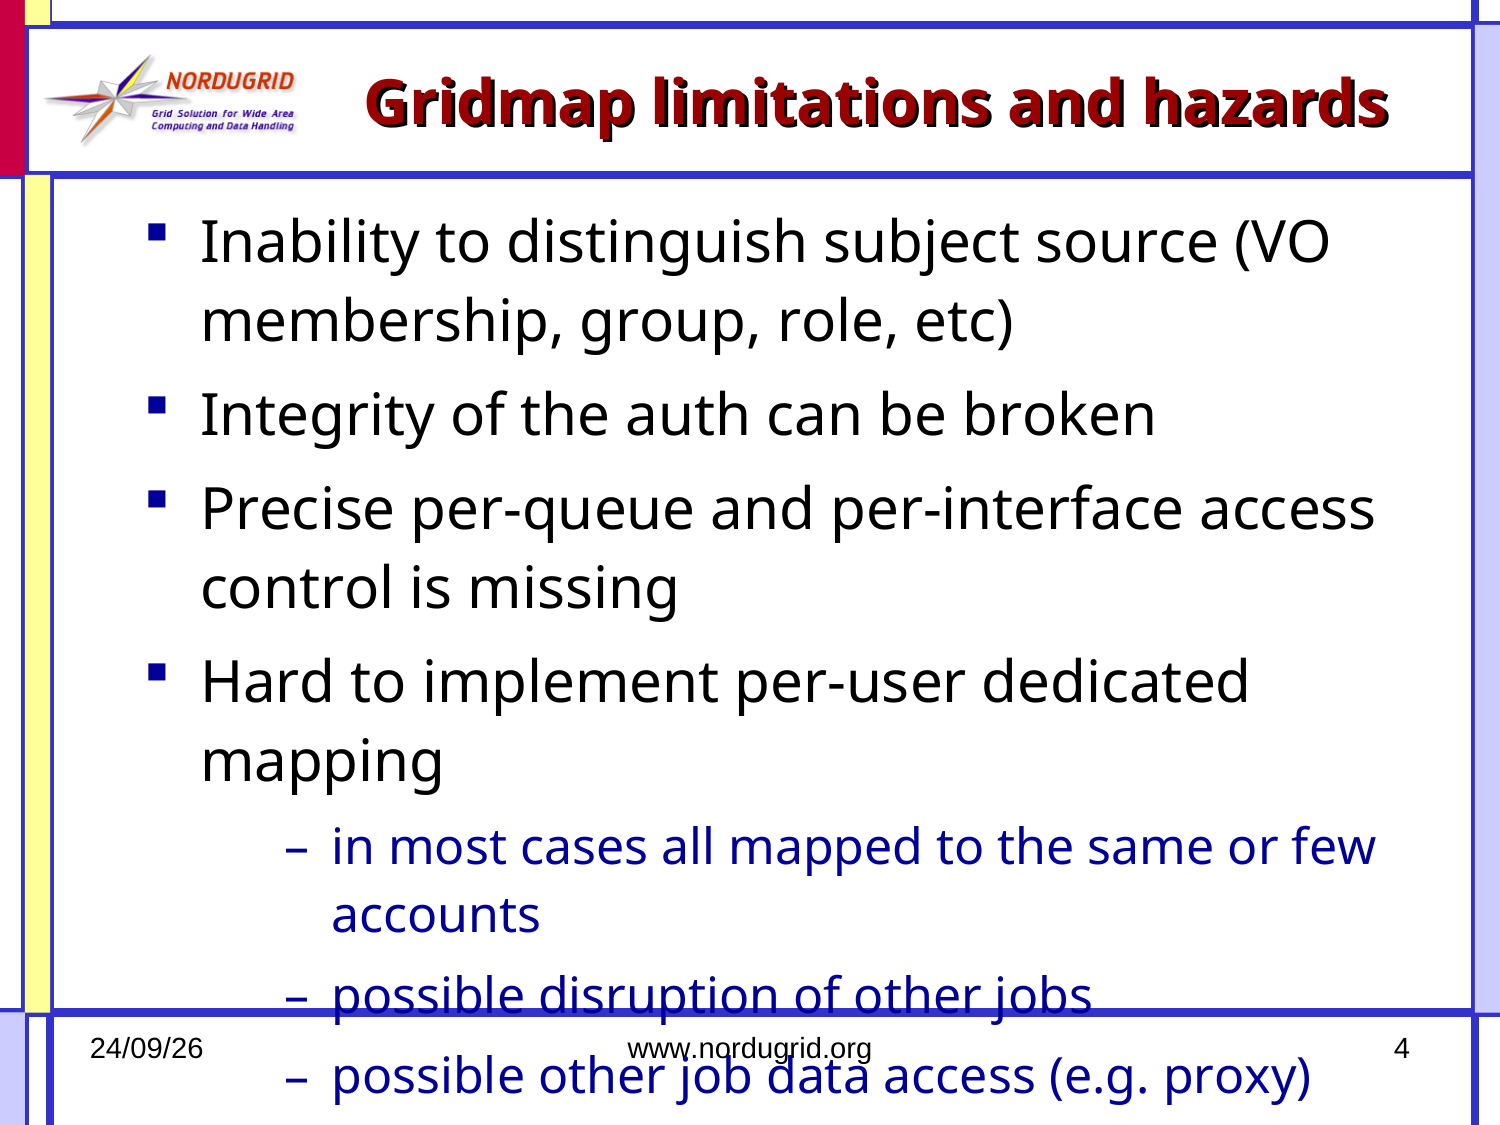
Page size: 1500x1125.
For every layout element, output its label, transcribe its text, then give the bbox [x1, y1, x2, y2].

title Gridmap limitations and hazards [324, 17, 1428, 183]
picture [40, 49, 301, 148]
list Inability to distinguish subject source (VO membership, group, role, etc) Integrity of the auth can be broken Precise per-queue and per-interface access control is missing Hard to implement per-user dedicated mapping in most cases all mapped to the same or few accounts possible disruption of other jobs possible other job data access (e.g. proxy) [87, 200, 1426, 1059]
